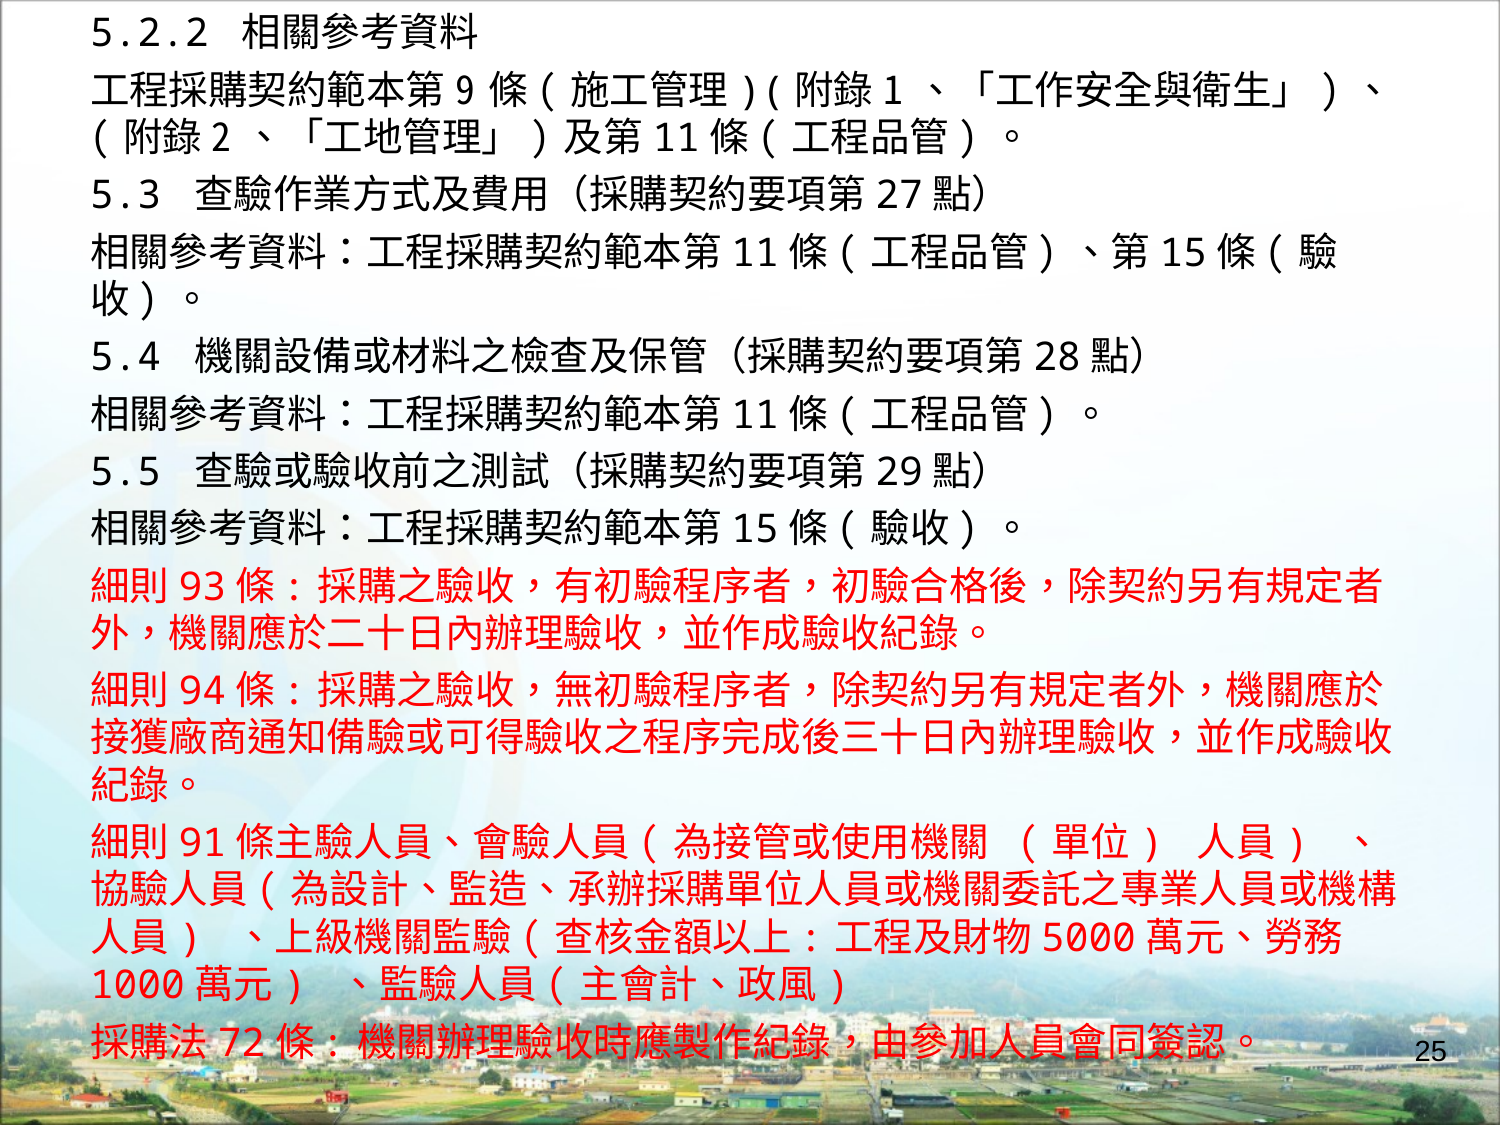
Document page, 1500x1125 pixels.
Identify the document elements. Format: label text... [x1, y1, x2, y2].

text_box <編號> [1111, 1024, 1462, 1103]
list 5.2.2 相關參考資料 工程採購契約範本第9條(施工管理)(附錄1、「工作安全與衛生」)、(附錄2、「工地管理」)及第11條(工程品管)。 5.3 查驗作業方式及費用（採購契約要項第27點） 相關參考資料：工程採購契約範本第11條(工程品管)、第15條(驗收)。 5.4 機關設備或材料之檢查及保管（採購契約要項第28點） 相關參考資料：工程採購契約範本第11條(工程品管)。 5.5 查驗或驗收前之測試（採購契約要項第29點） 相關參考資料：工程採購契約範本第15條(驗收)。 細則93條:採購之驗收，有初驗程序者，初驗合格後，除契約另有規定者外，機關應於二十日內辦理驗收，並作成驗收紀錄。 細則94條:採購之驗收，無初驗程序者，除契約另有規定者外，機關應於接獲廠商通知備驗或可得驗收之程序完成後三十日內辦理驗收，並作成驗收紀錄。 細則91條主驗人員、會驗人員(為接管或使用機關 (單位) 人員) 、協驗人員(為設計、監造、承辦採購單位人員或機關委託之專業人員或機構人員) 、上級機關監驗(查核金額以上:工程及財物5000萬元、勞務1000萬元) 、監驗人員(主會計、政風) 採購法72條:機關辦理驗收時應製作紀錄，由參加人員會同簽認。 [75, 0, 1426, 1083]
picture [0, 0, 1500, 1125]
